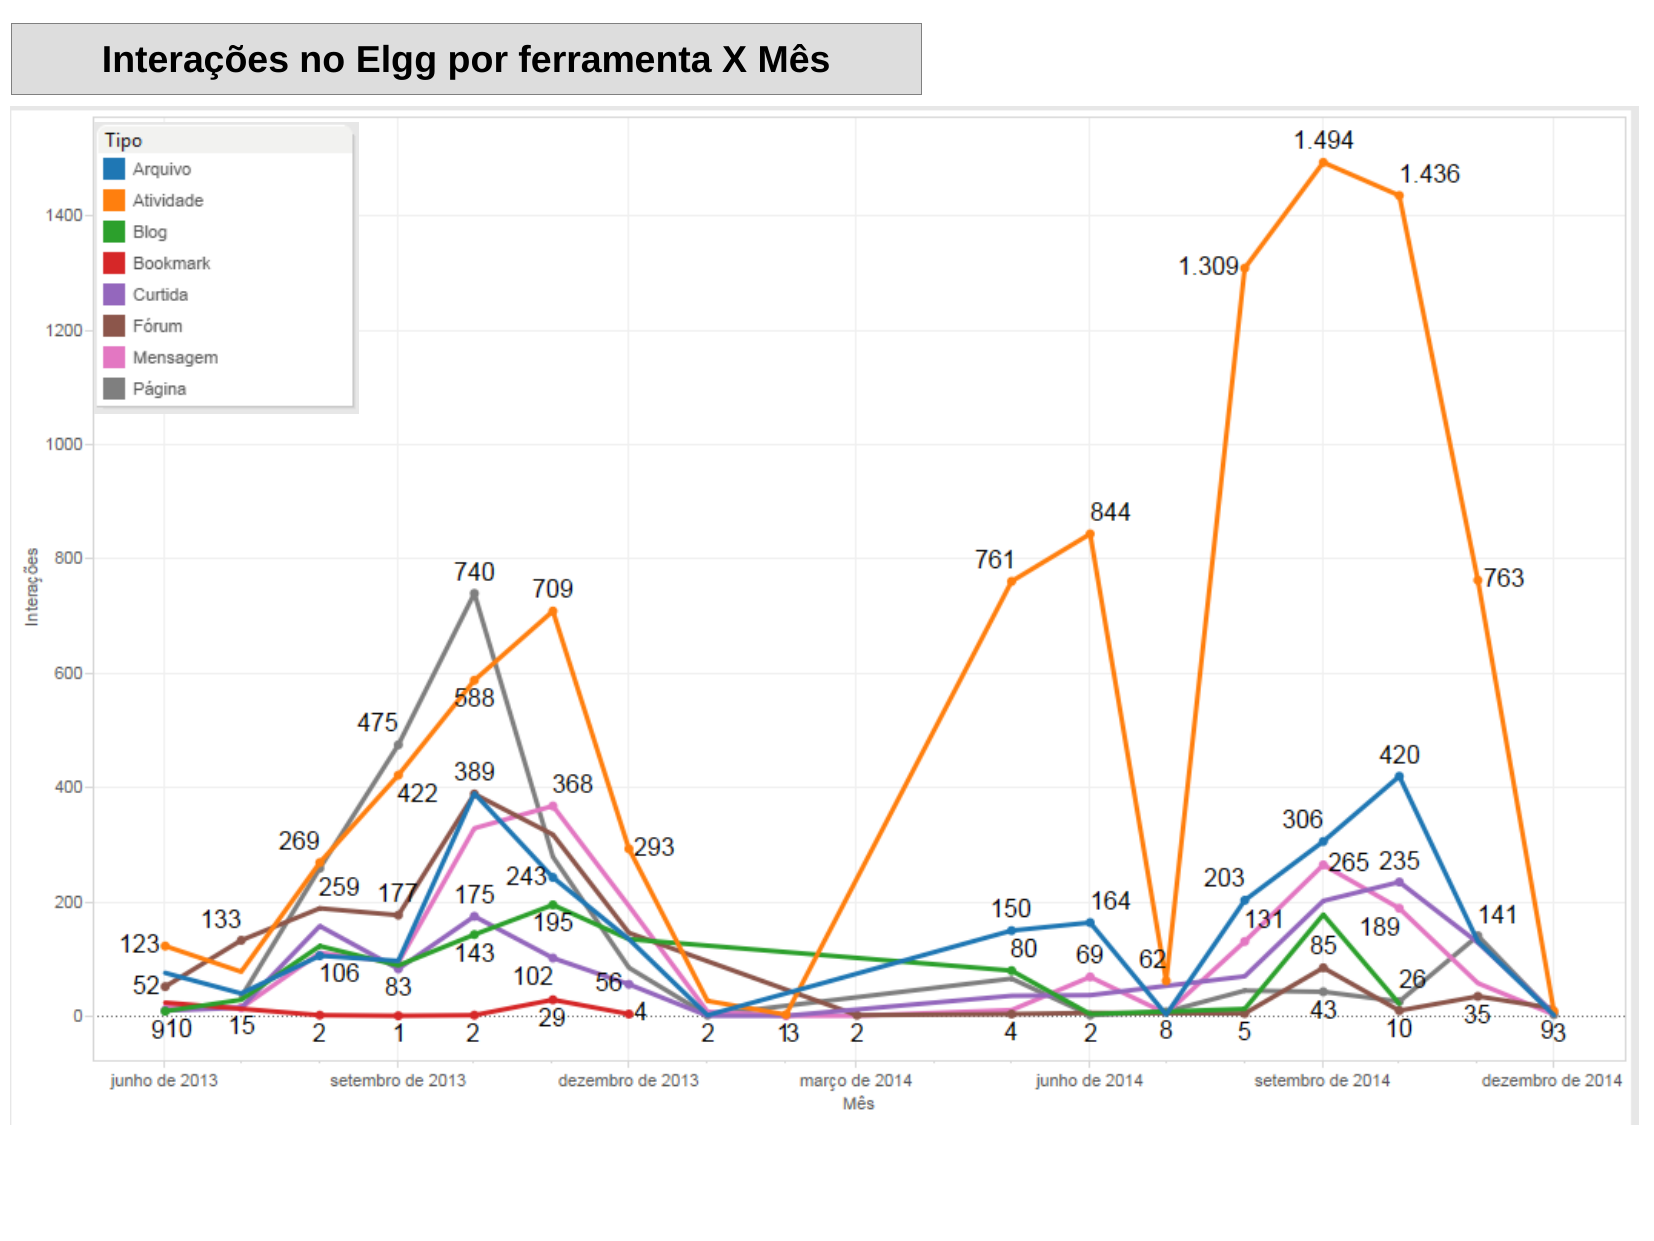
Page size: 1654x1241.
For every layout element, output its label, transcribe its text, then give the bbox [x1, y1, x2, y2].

text_box Interações no Elgg por ferramenta X Mês [11, 23, 922, 95]
picture [10, 106, 1639, 1125]
